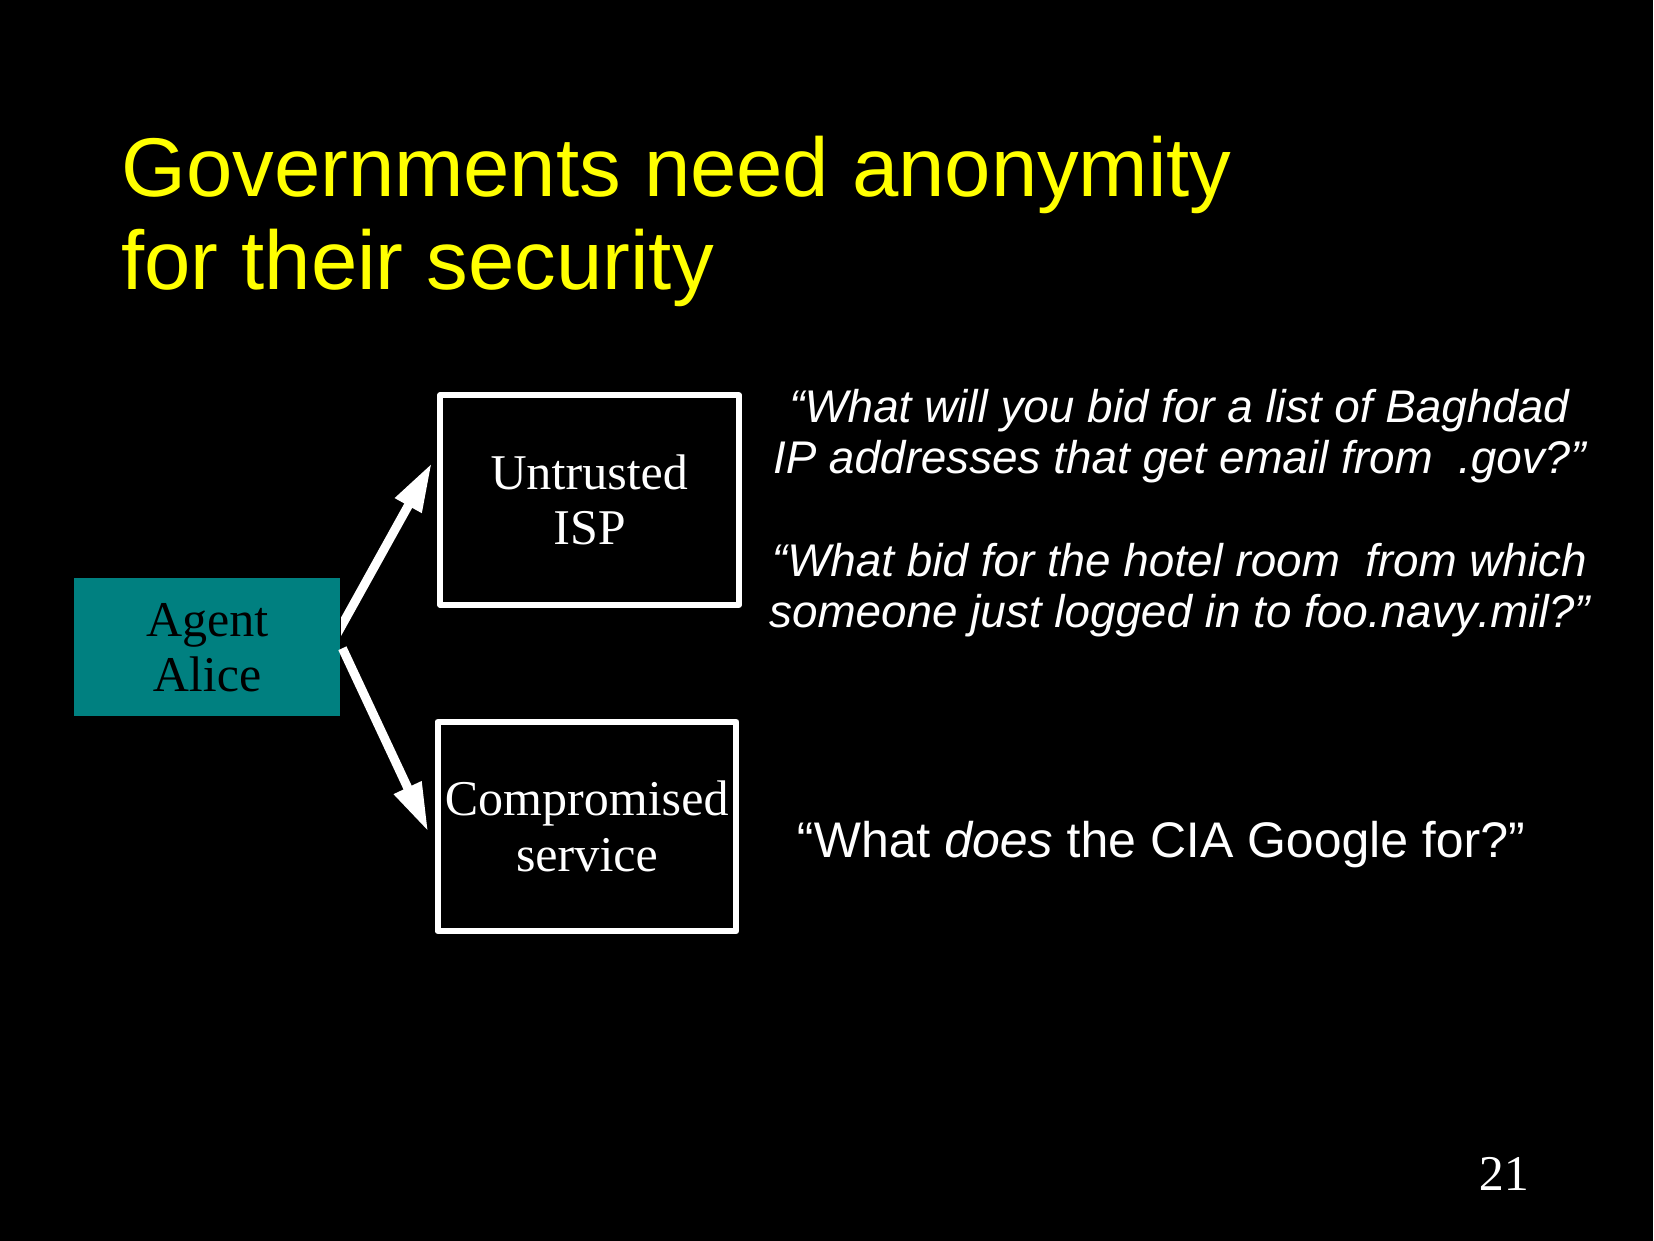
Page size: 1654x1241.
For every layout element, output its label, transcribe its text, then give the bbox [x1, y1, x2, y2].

text_box Compromised service [437, 721, 737, 932]
text_box “What will you bid for a list of Baghdad IP addresses that get email from .gov?” “What bid for the hotel room from which someone just logged in to foo.navy.mil?” [769, 381, 1603, 717]
text_box “What does the CIA Google for?” [796, 812, 1523, 874]
text_box Untrusted ISP [440, 395, 739, 605]
text_box Agent Alice [73, 577, 341, 717]
title Governments need anonymity for their security [121, 94, 1578, 334]
